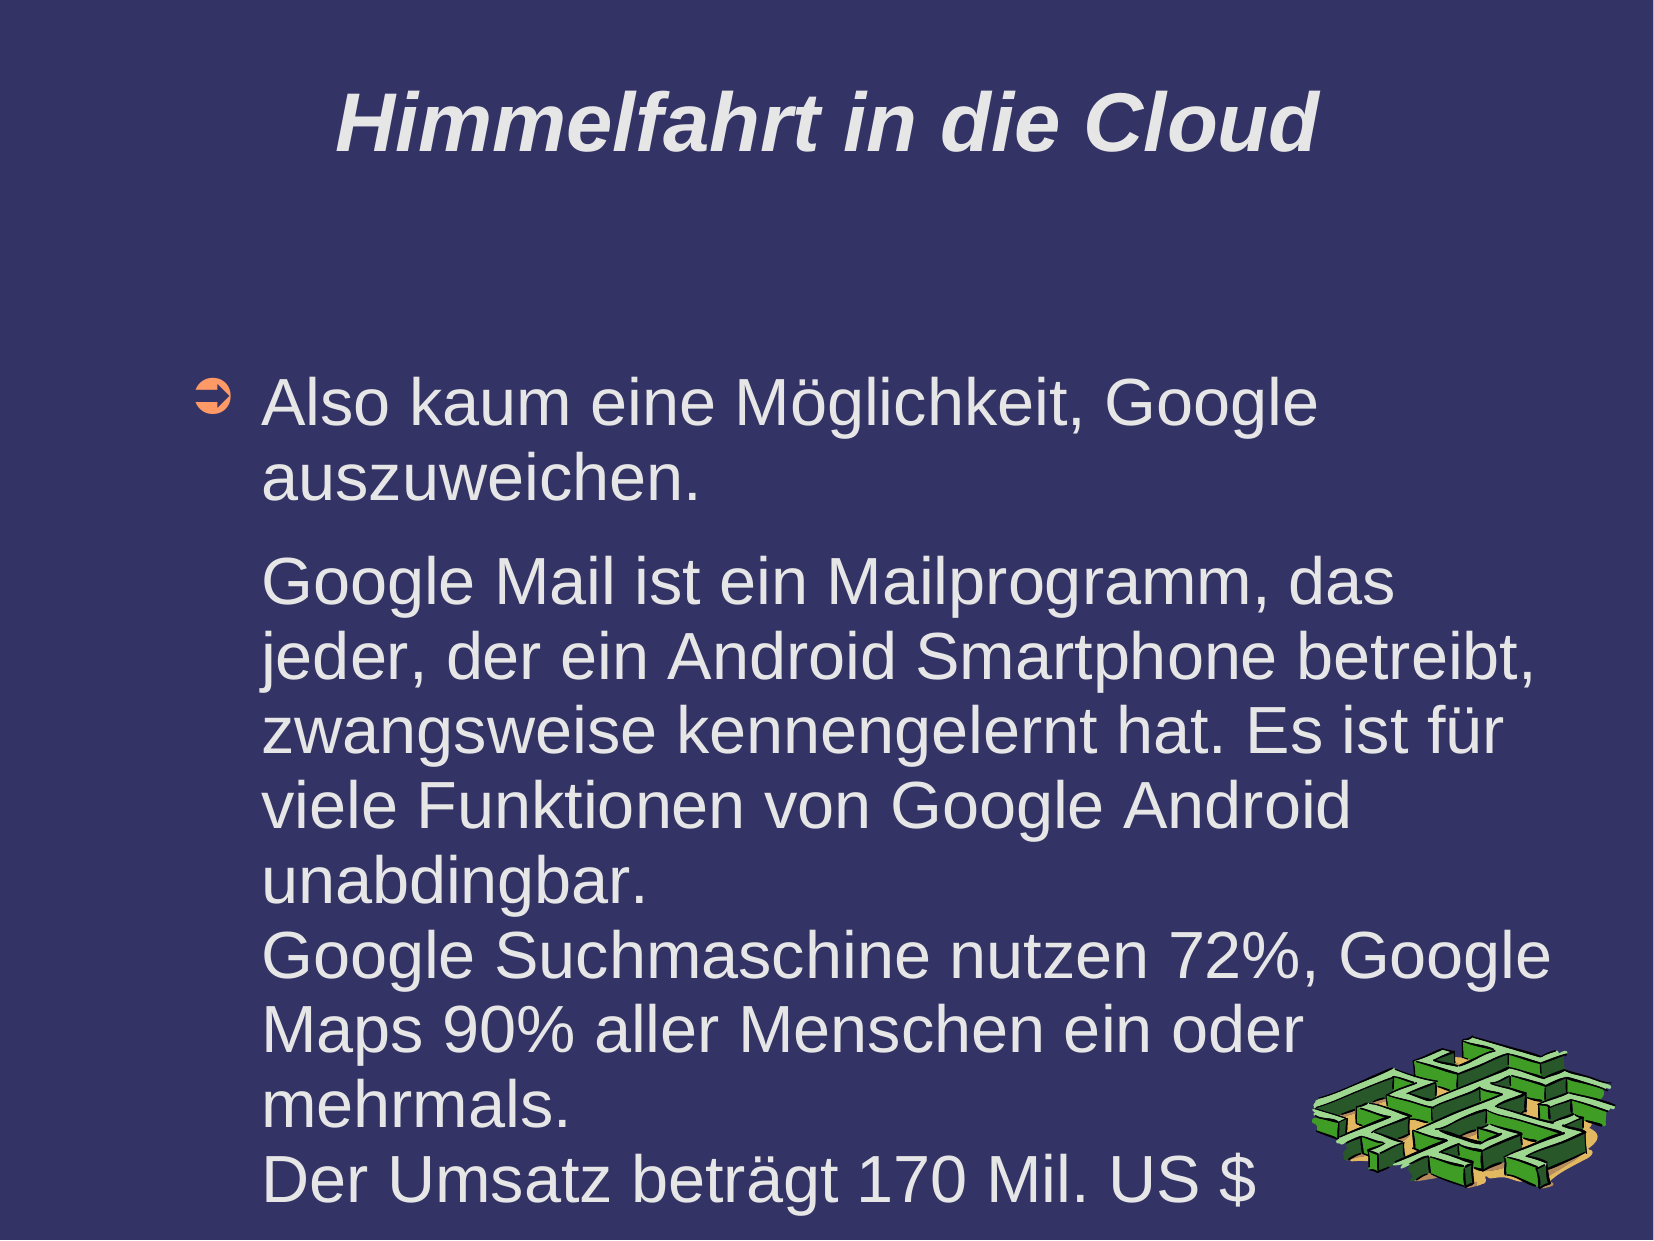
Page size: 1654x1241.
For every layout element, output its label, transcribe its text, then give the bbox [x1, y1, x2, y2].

list Also kaum eine Möglichkeit, Google auszuweichen. Google Mail ist ein Mailprogramm, das jeder, der ein Android Smartphone betreibt, zwangsweise kennengelernt hat. Es ist für viele Funktionen von Google Android unabdingbar. Google Suchmaschine nutzen 72%, Google Maps 90% aller Menschen ein oder mehrmals. Der Umsatz beträgt 170 Mil. US $ [178, 364, 1570, 1217]
title Himmelfahrt in die Cloud [121, 19, 1534, 227]
